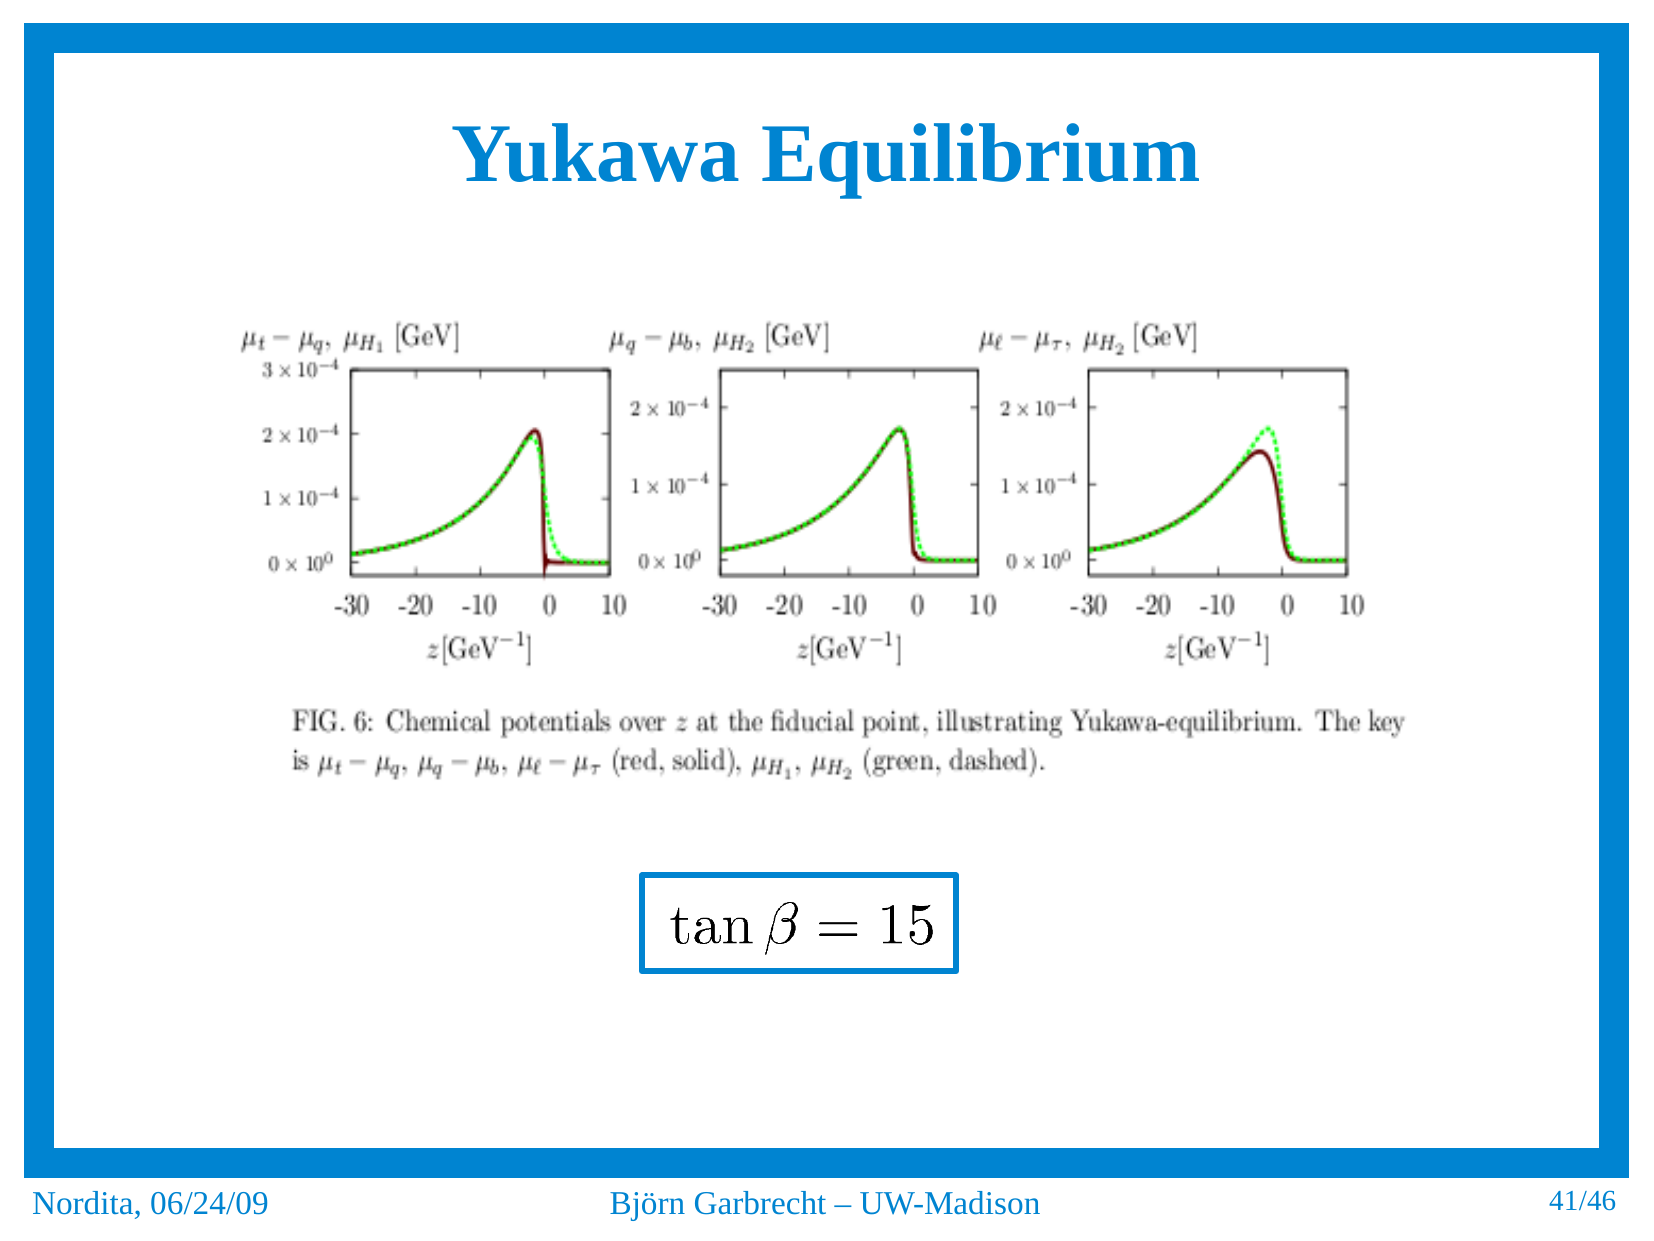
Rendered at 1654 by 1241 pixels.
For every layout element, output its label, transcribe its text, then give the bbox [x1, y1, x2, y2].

picture [229, 295, 1424, 797]
title Yukawa Equilibrium [82, 56, 1571, 250]
picture [665, 898, 940, 963]
